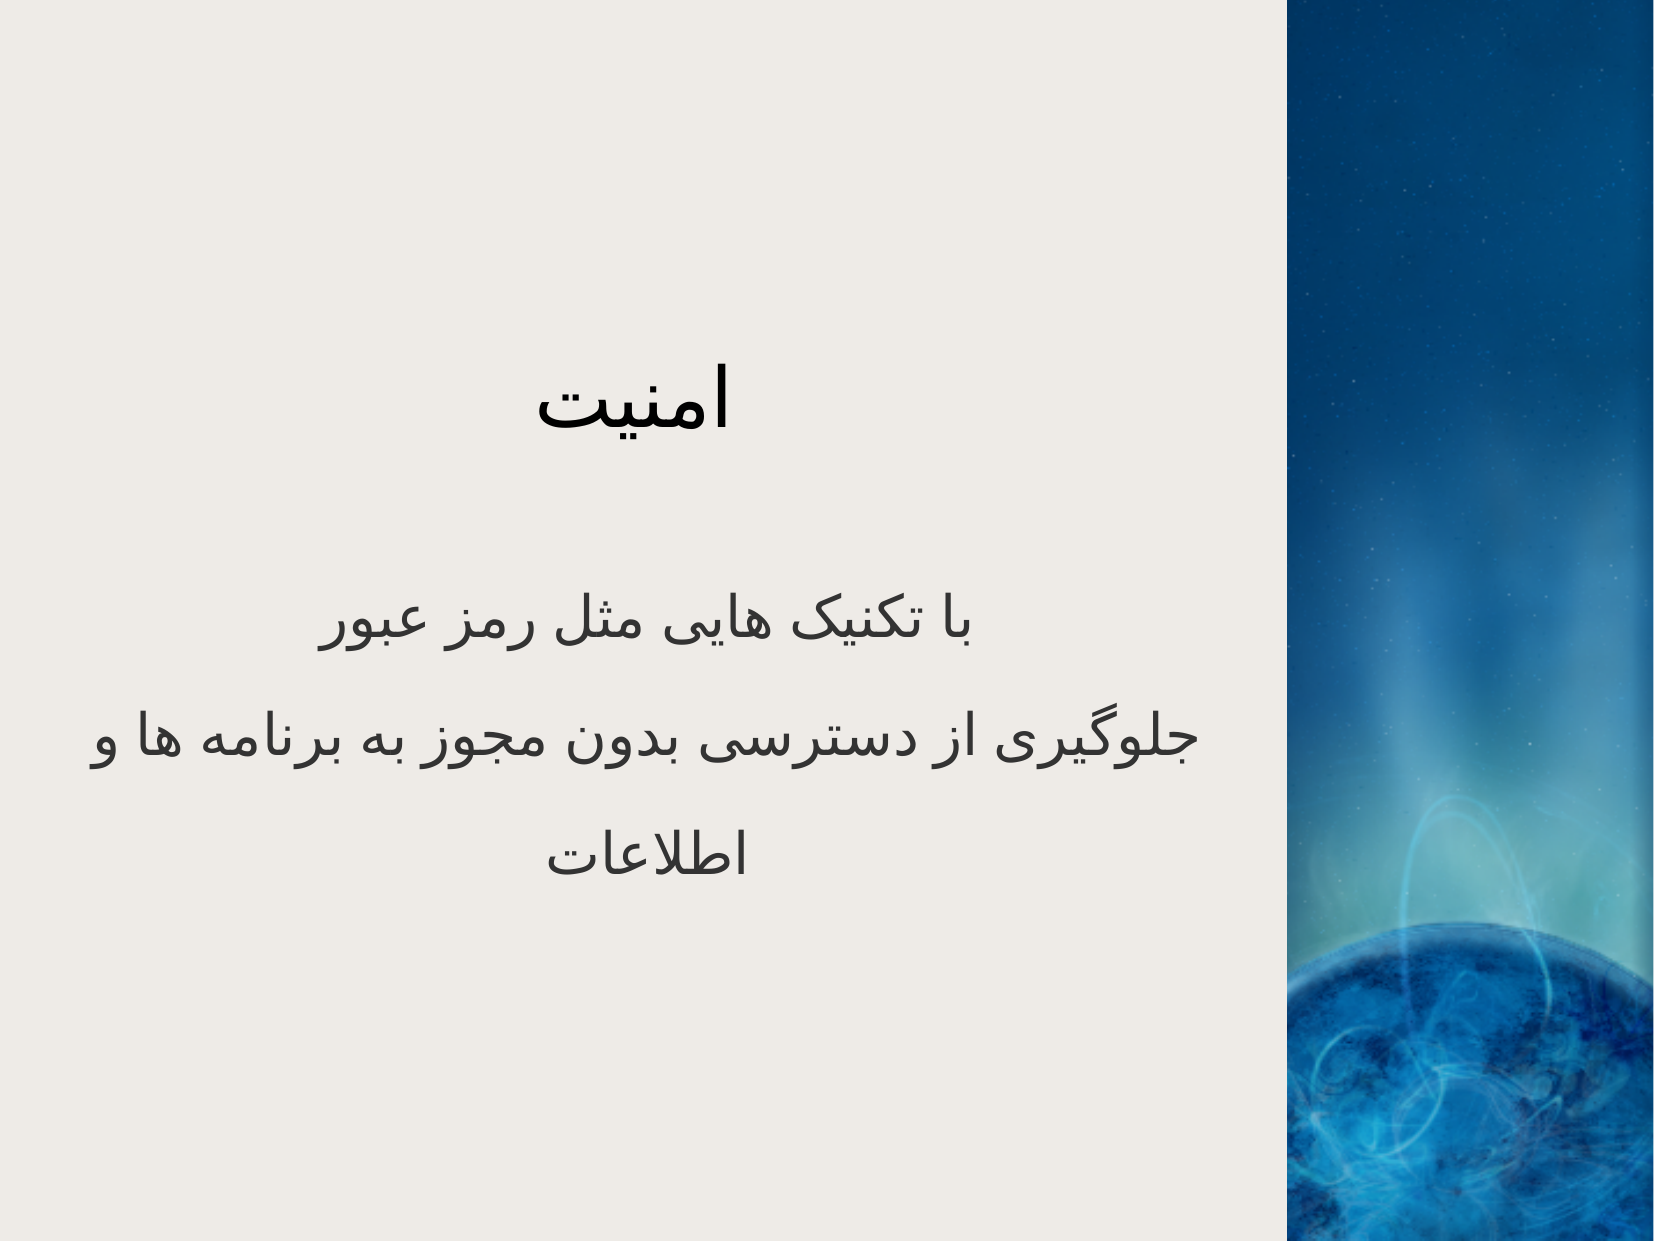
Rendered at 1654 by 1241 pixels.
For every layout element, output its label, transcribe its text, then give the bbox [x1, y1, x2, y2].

title امنیت [14, 292, 1255, 500]
picture [0, 0, 1654, 1241]
title با تکنیک هایی مثل رمز عبور جلوگیری از دسترسی بدون مجوز به برنامه ها و اطلاعات [37, 493, 1259, 934]
